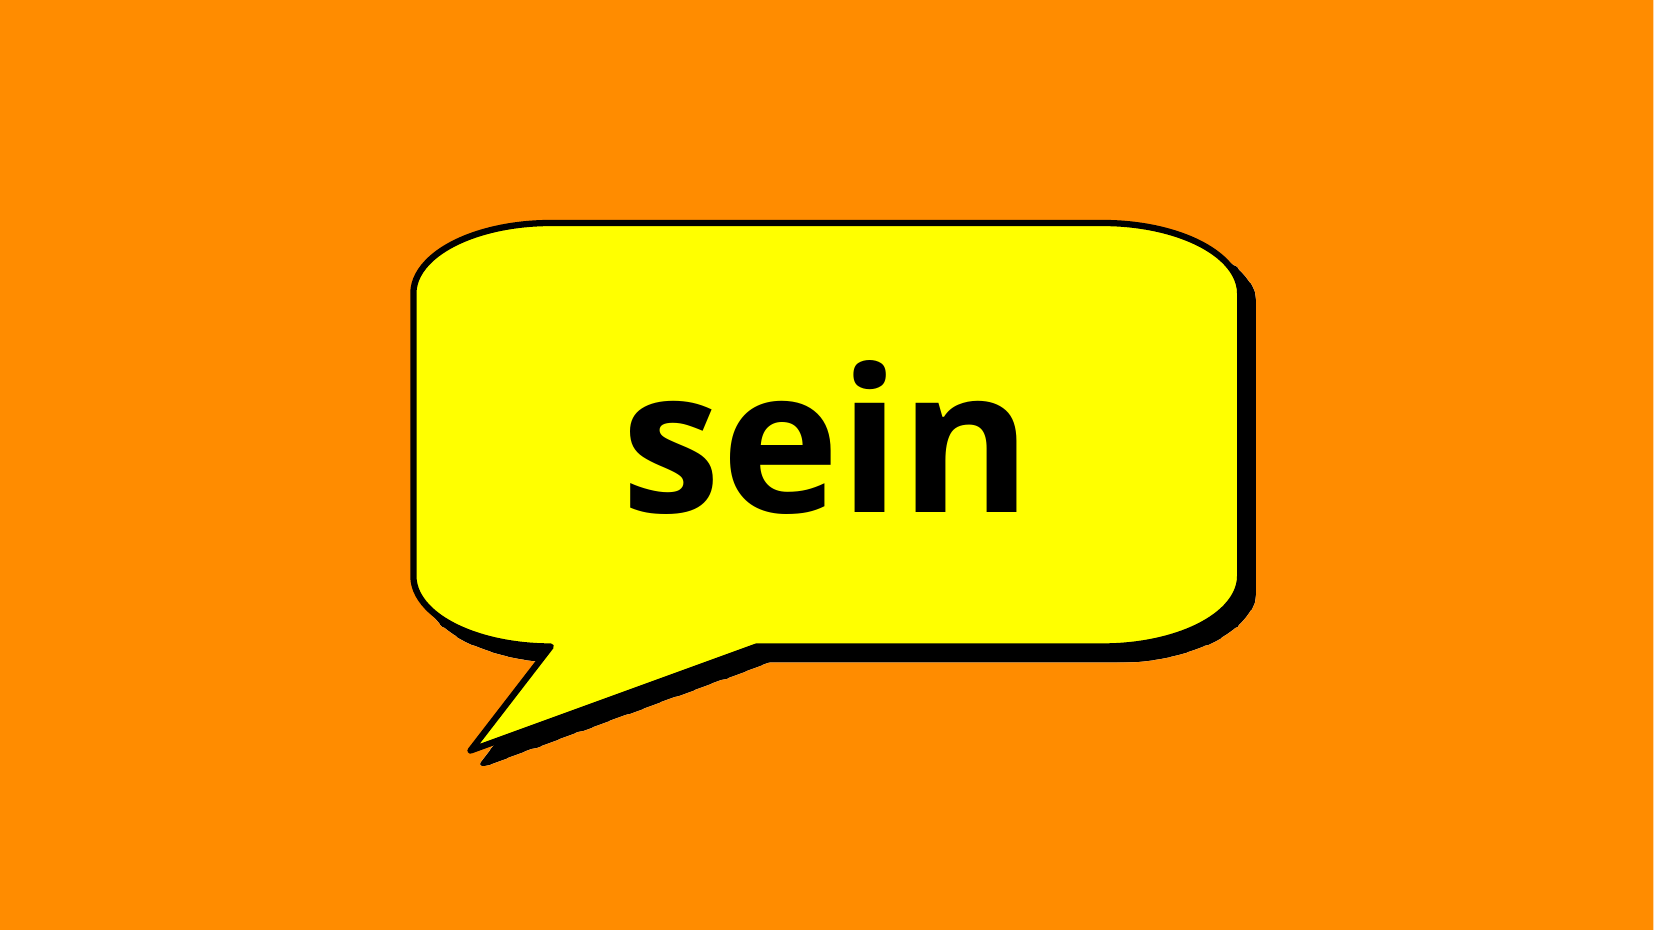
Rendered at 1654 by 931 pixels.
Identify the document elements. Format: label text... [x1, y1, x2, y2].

text_box sein [413, 222, 1241, 751]
